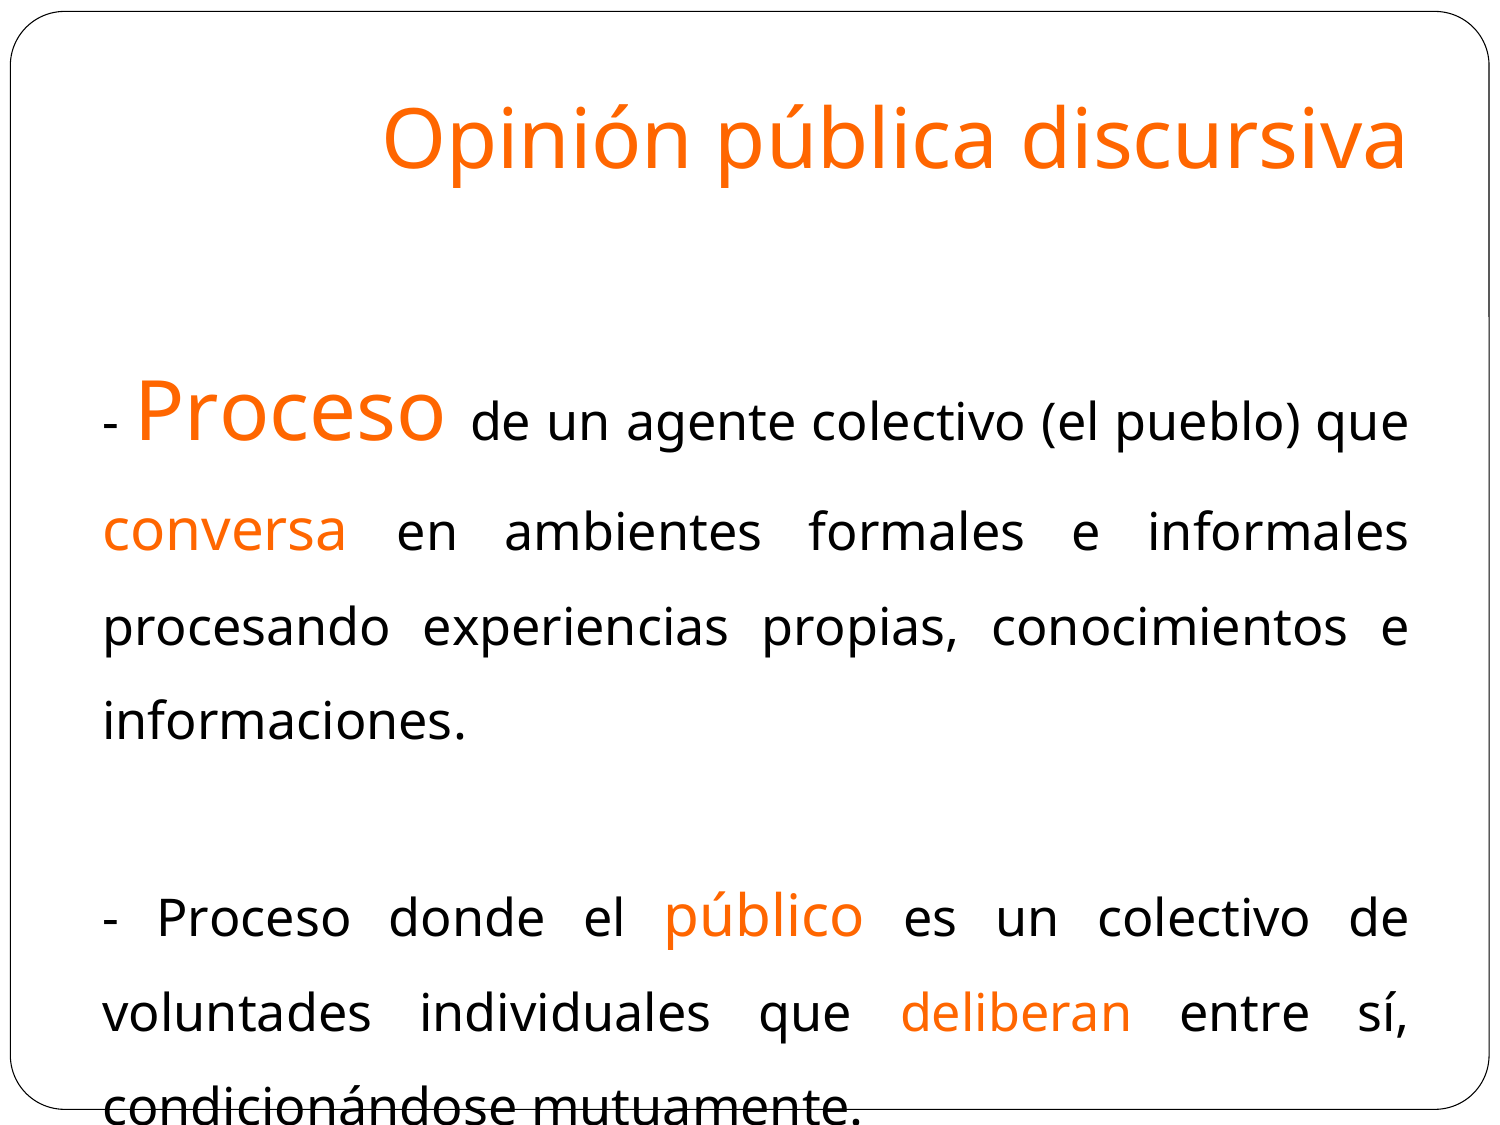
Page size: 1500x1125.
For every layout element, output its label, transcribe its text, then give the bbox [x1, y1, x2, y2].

title Opinión pública discursiva [87, 45, 1426, 201]
text_box - Proceso de un agente colectivo (el pueblo) que conversa en ambientes formales e informales procesando experiencias propias, conocimientos e informaciones. - Proceso donde el público es un colectivo de voluntades individuales que deliberan entre sí, condicionándose mutuamente. [87, 299, 1426, 1125]
